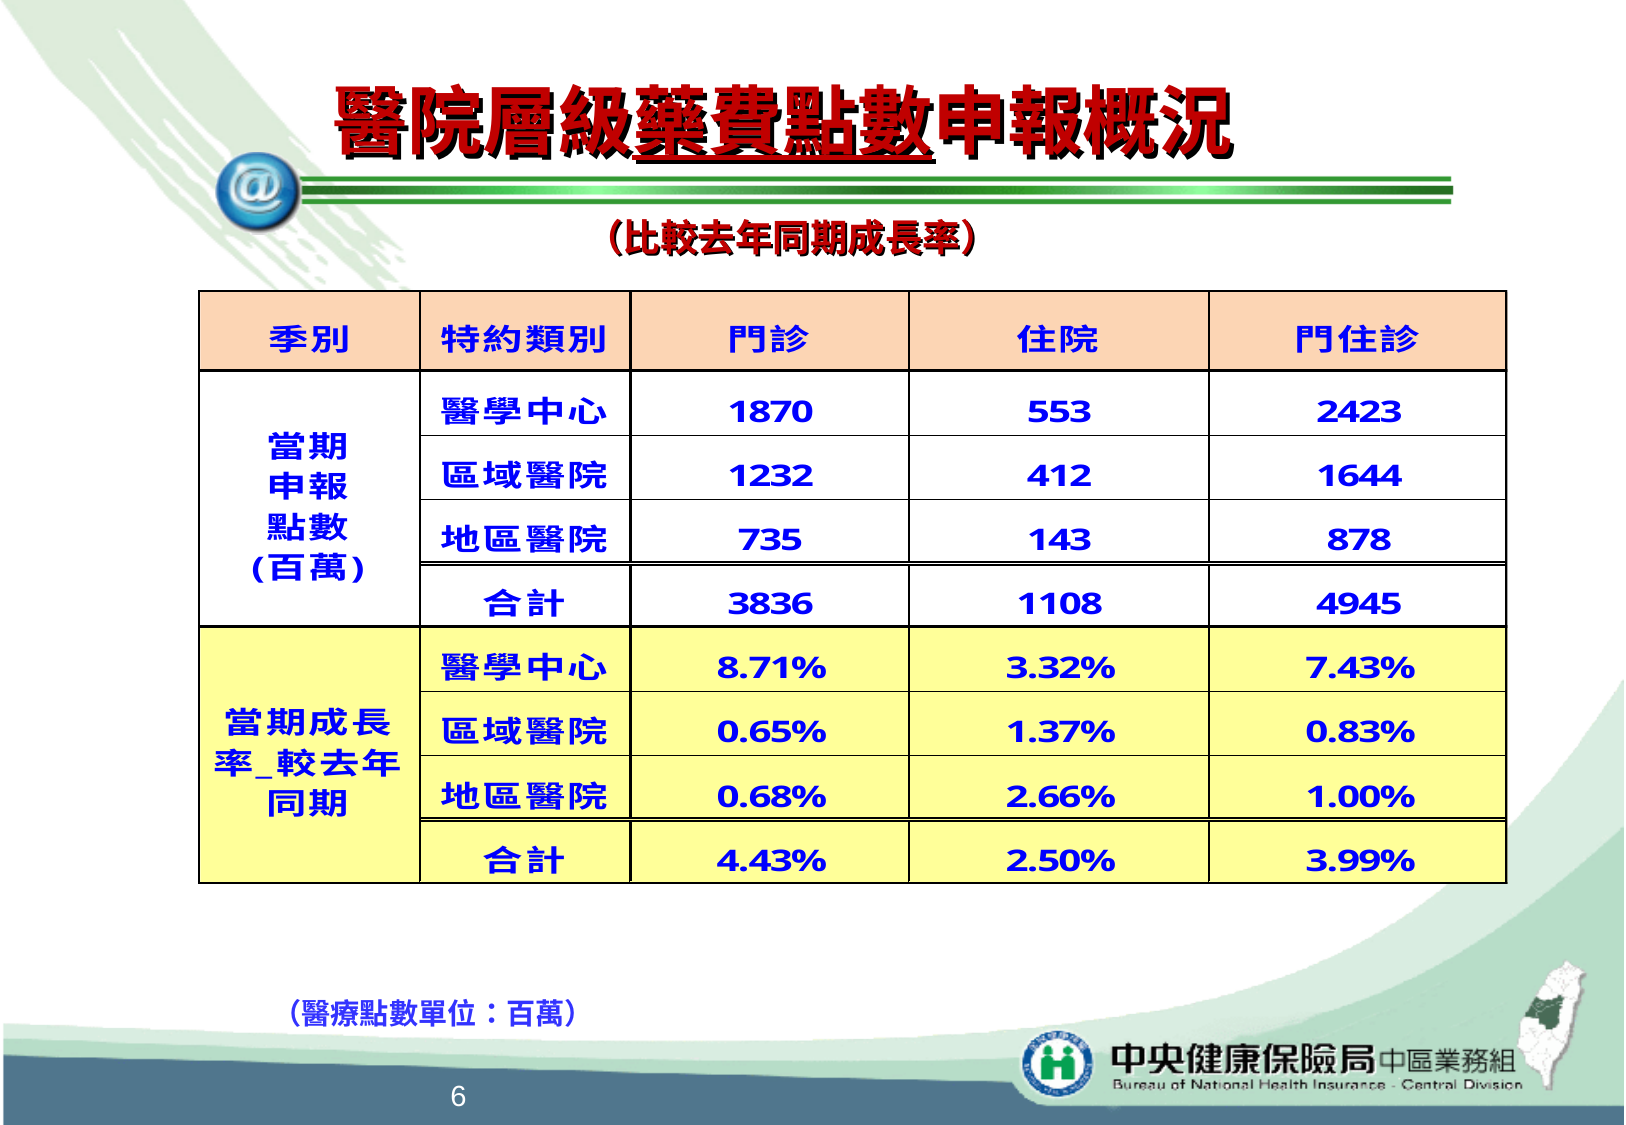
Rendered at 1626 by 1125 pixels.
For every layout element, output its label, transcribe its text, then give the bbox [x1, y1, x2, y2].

text_box （醫療點數單位：百萬） [257, 988, 609, 1038]
text_box [435, 1065, 815, 1125]
title 醫院層級藥費點數申報概況 （比較去年同期成長率） [91, 66, 1491, 254]
picture [198, 290, 1510, 885]
